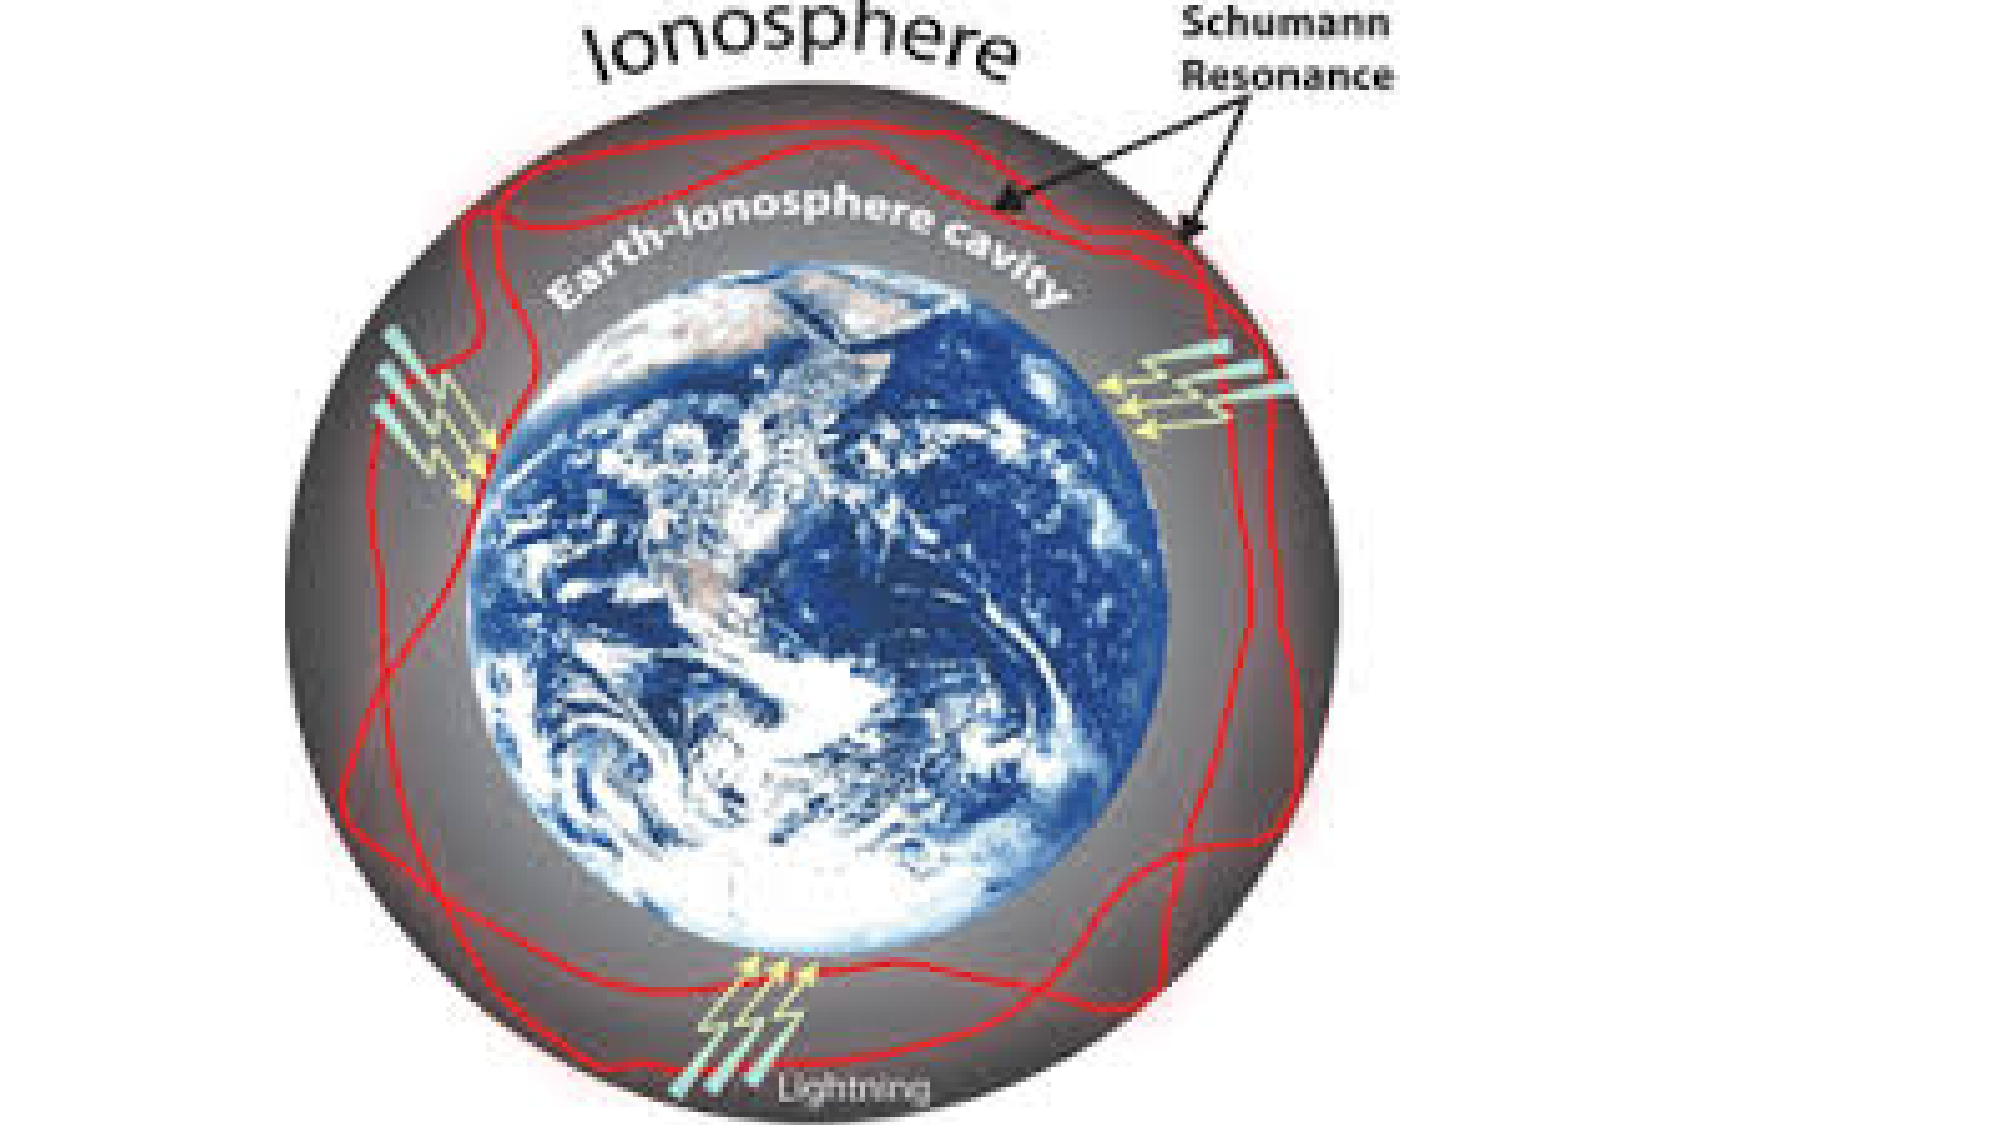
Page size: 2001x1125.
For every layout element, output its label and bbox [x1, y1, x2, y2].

picture [285, 0, 1400, 1125]
